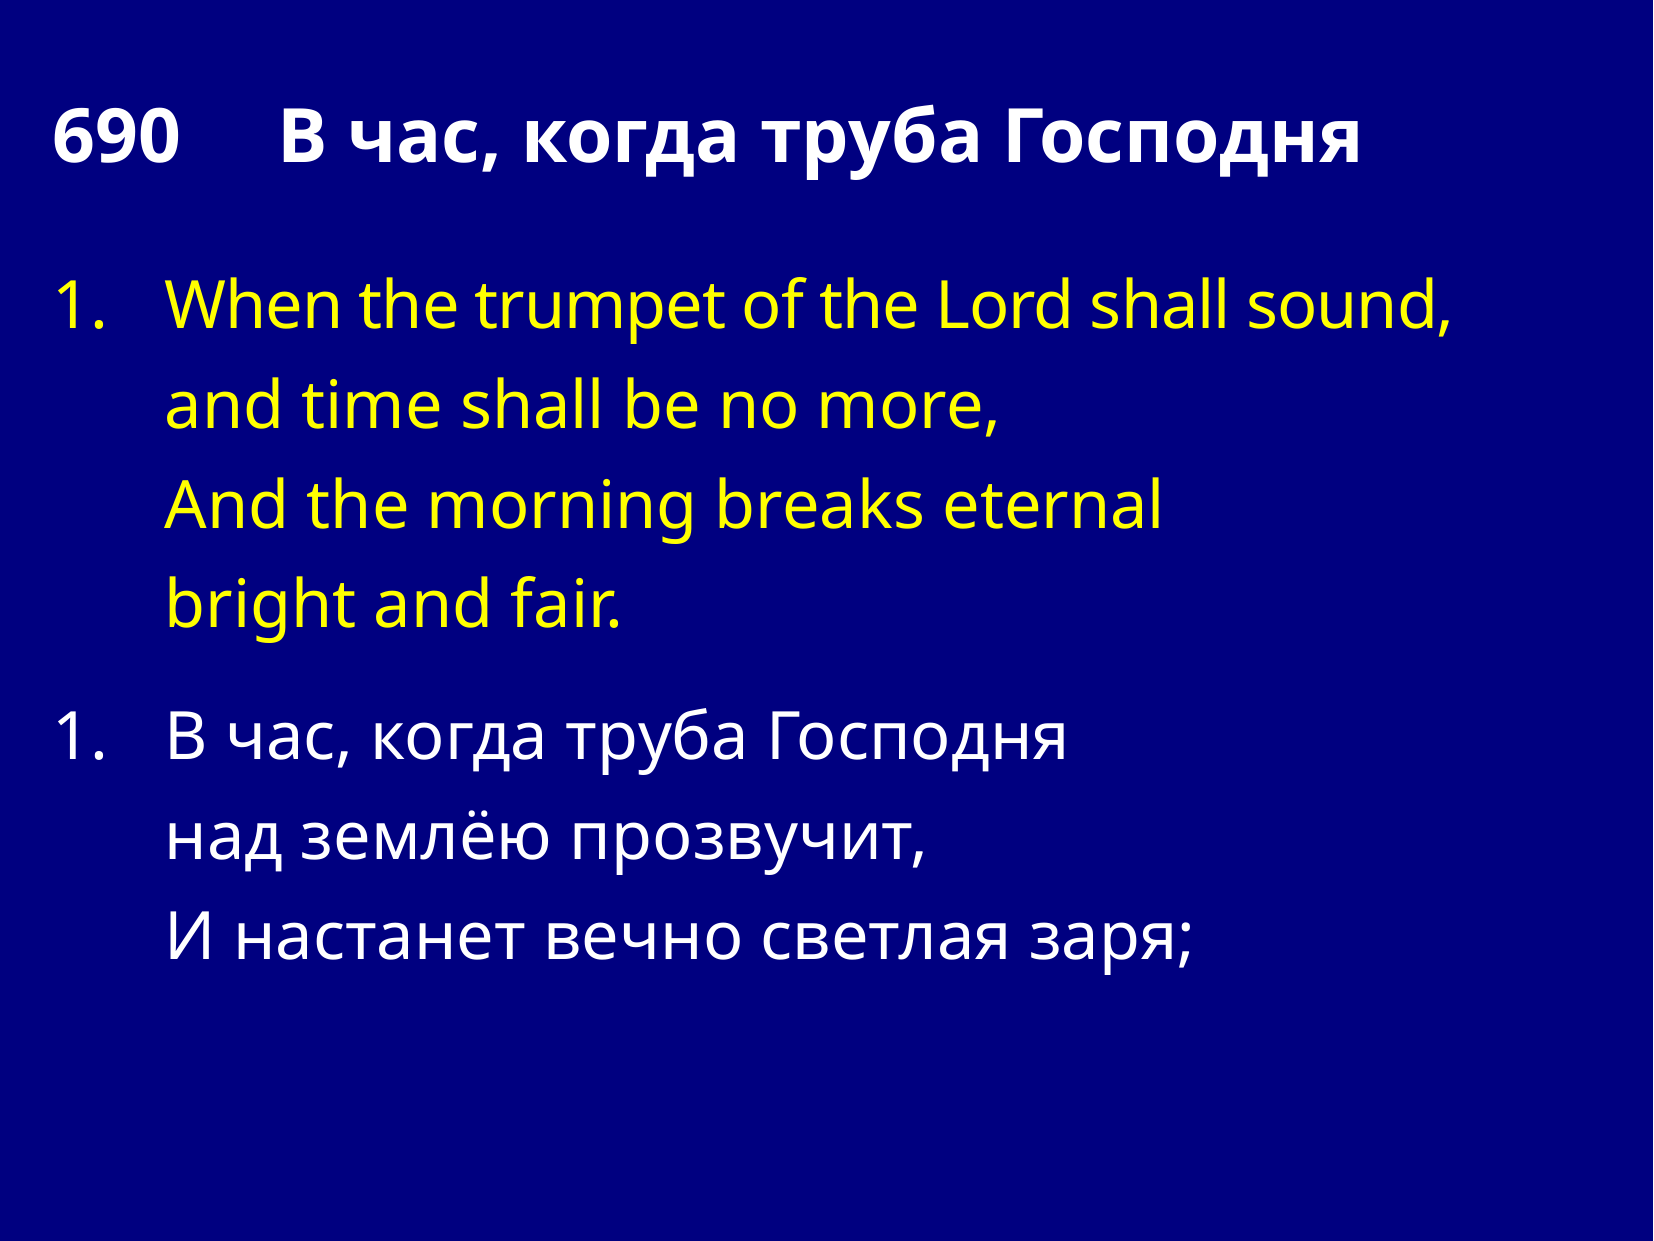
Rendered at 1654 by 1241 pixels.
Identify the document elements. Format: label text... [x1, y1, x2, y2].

text_box 1. When the trumpet of the Lord shall sound, and time shall be no more, And the morning breaks eternal bright and fair. [37, 150, 1651, 638]
text_box 1. В час, когда труба Господня над землёю прозвучит, И настанет вечно светлая заря; [37, 581, 1538, 1163]
text_box 690 В час, когда труба Господня [37, 75, 1576, 188]
